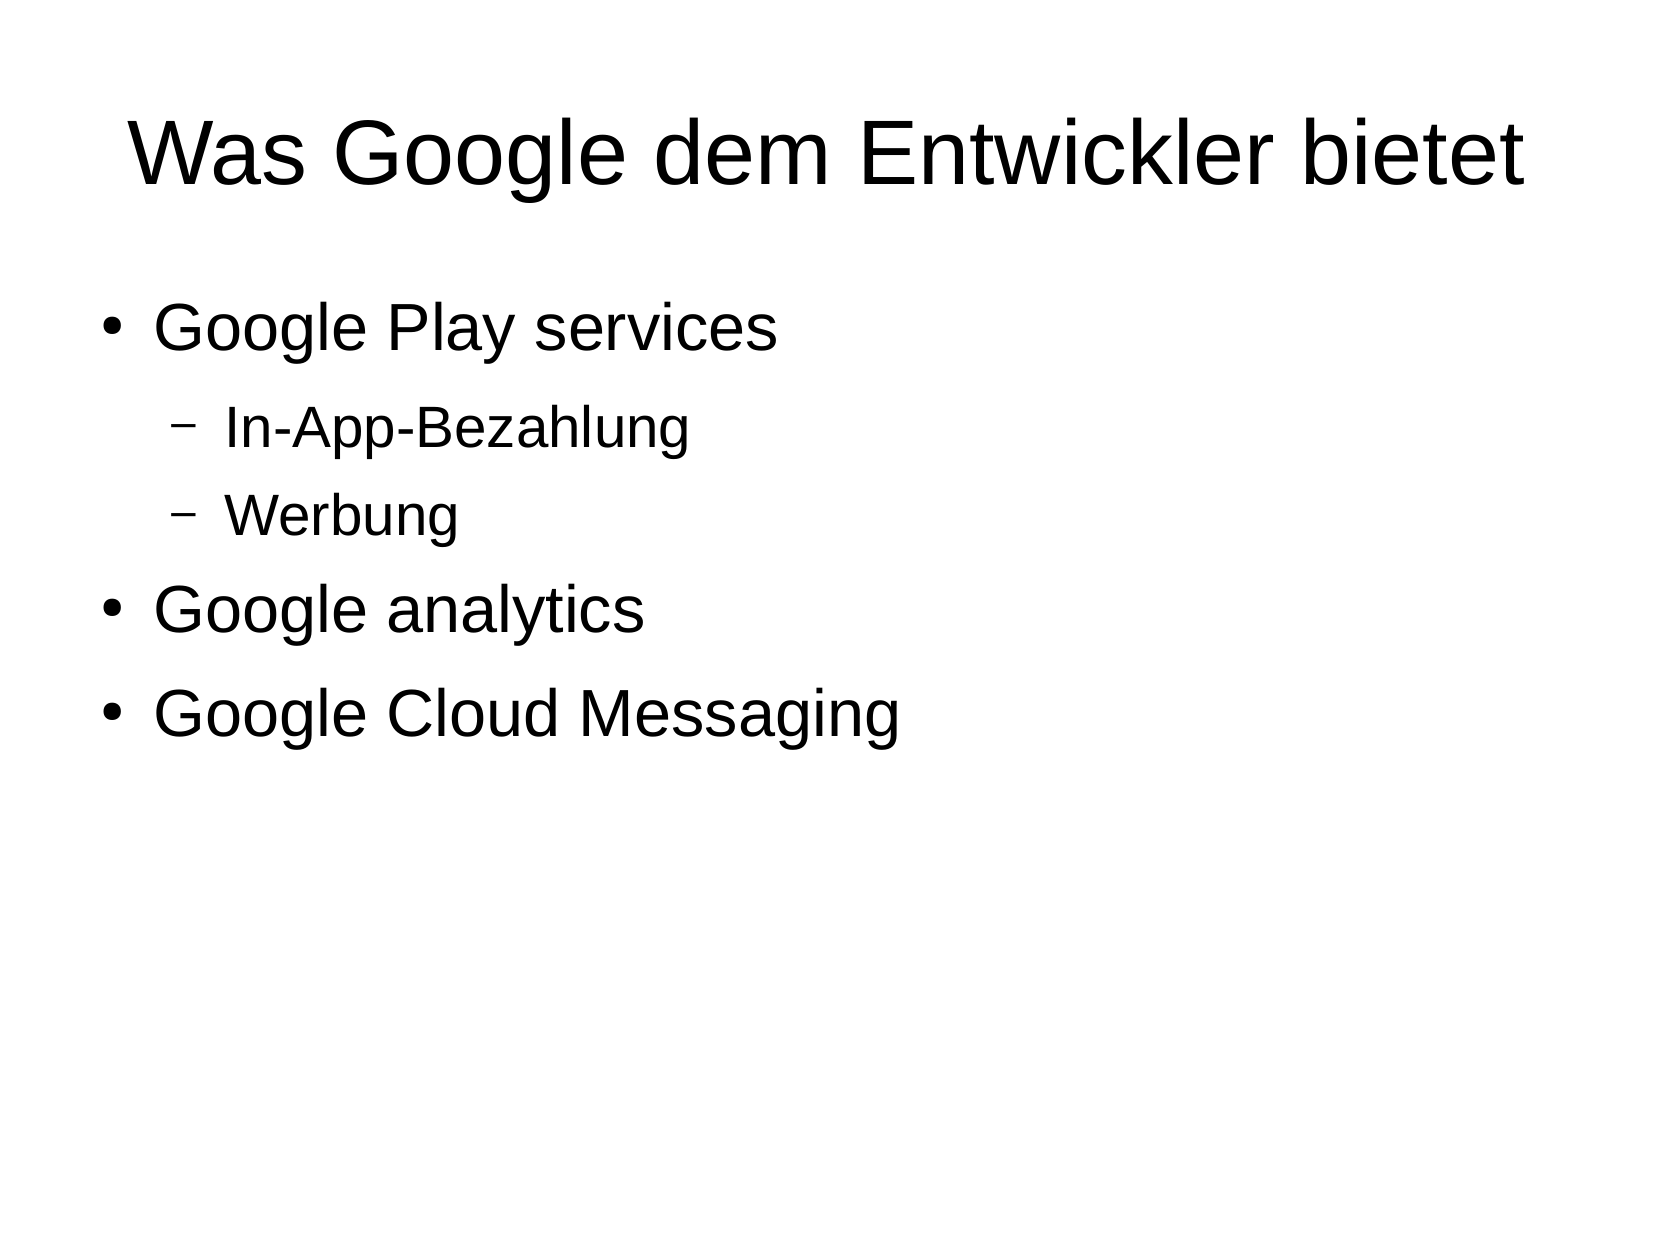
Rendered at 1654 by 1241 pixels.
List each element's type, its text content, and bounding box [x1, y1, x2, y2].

list Google Play services In-App-Bezahlung Werbung Google analytics Google Cloud Messaging [82, 290, 1538, 1010]
title Was Google dem Entwickler bietet [82, 49, 1571, 257]
